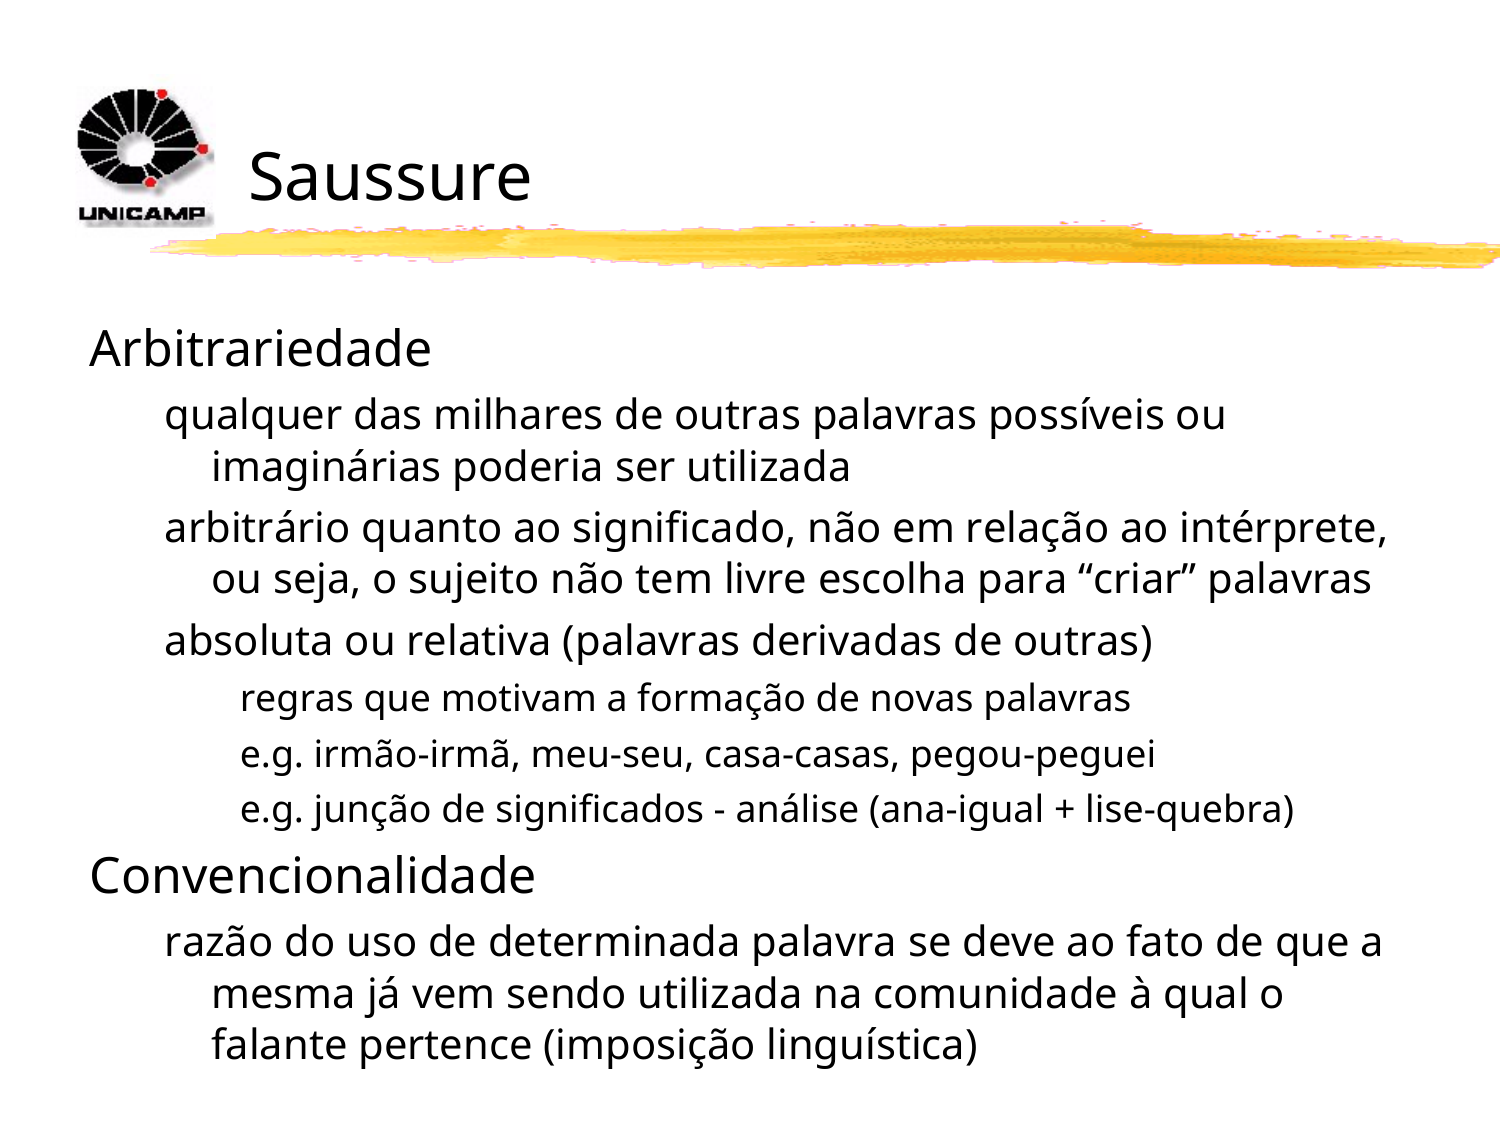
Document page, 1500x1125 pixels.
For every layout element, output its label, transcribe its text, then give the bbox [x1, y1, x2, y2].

title Saussure [233, 37, 1434, 225]
picture [75, 74, 1500, 279]
list Arbitrariedade qualquer das milhares de outras palavras possíveis ou imaginárias poderia ser utilizada arbitrário quanto ao significado, não em relação ao intérprete, ou seja, o sujeito não tem livre escolha para “criar” palavras absoluta ou relativa (palavras derivadas de outras) regras que motivam a formação de novas palavras e.g. irmão-irmã, meu-seu, casa-casas, pegou-peguei e.g. junção de significados - análise (ana-igual + lise-quebra) Convencionalidade razão do uso de determinada palavra se deve ao fato de que a mesma já vem sendo utilizada na comunidade à qual o falante pertence (imposição linguística) [74, 309, 1417, 997]
